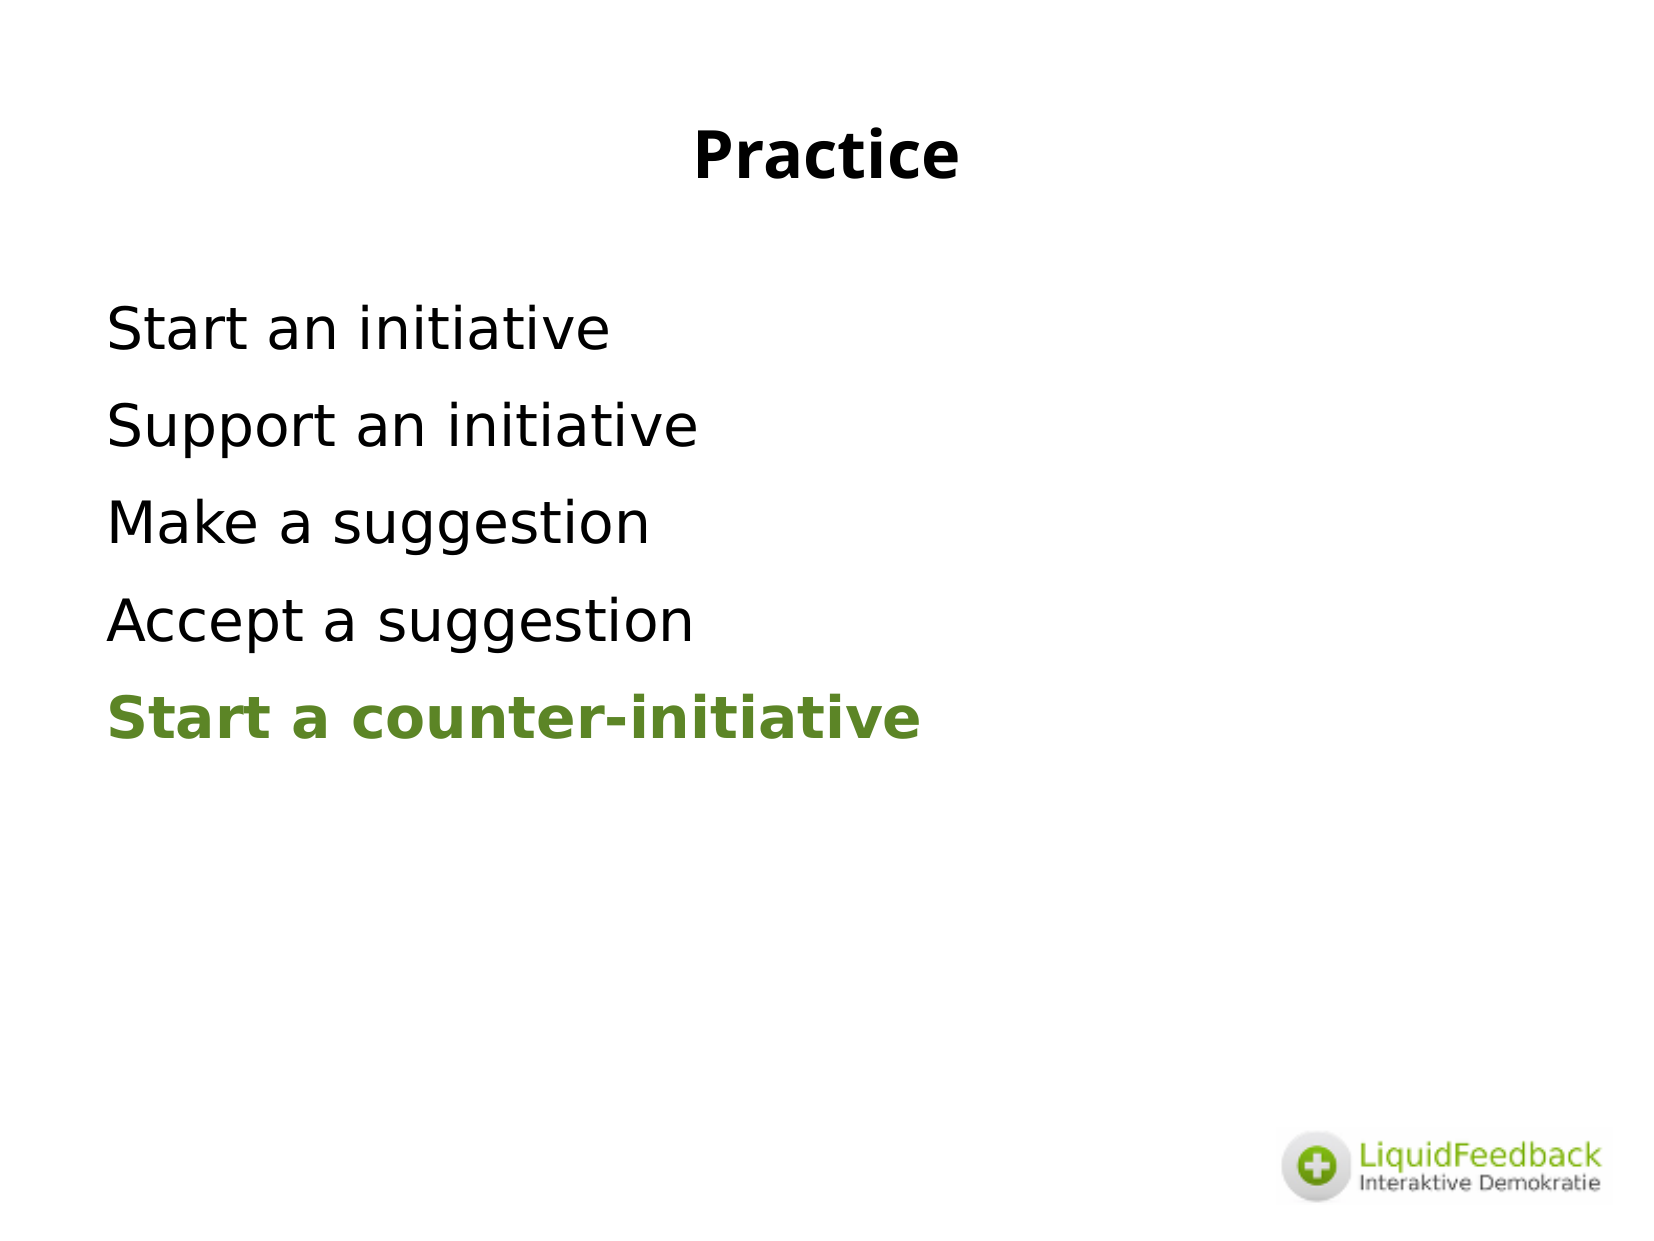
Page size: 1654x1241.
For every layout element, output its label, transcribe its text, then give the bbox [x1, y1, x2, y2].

picture [1276, 1127, 1613, 1205]
list Start an initiative Support an initiative Make a suggestion Accept a suggestion Start a counter-initiative [88, 295, 1577, 1114]
title Practice [82, 49, 1571, 257]
